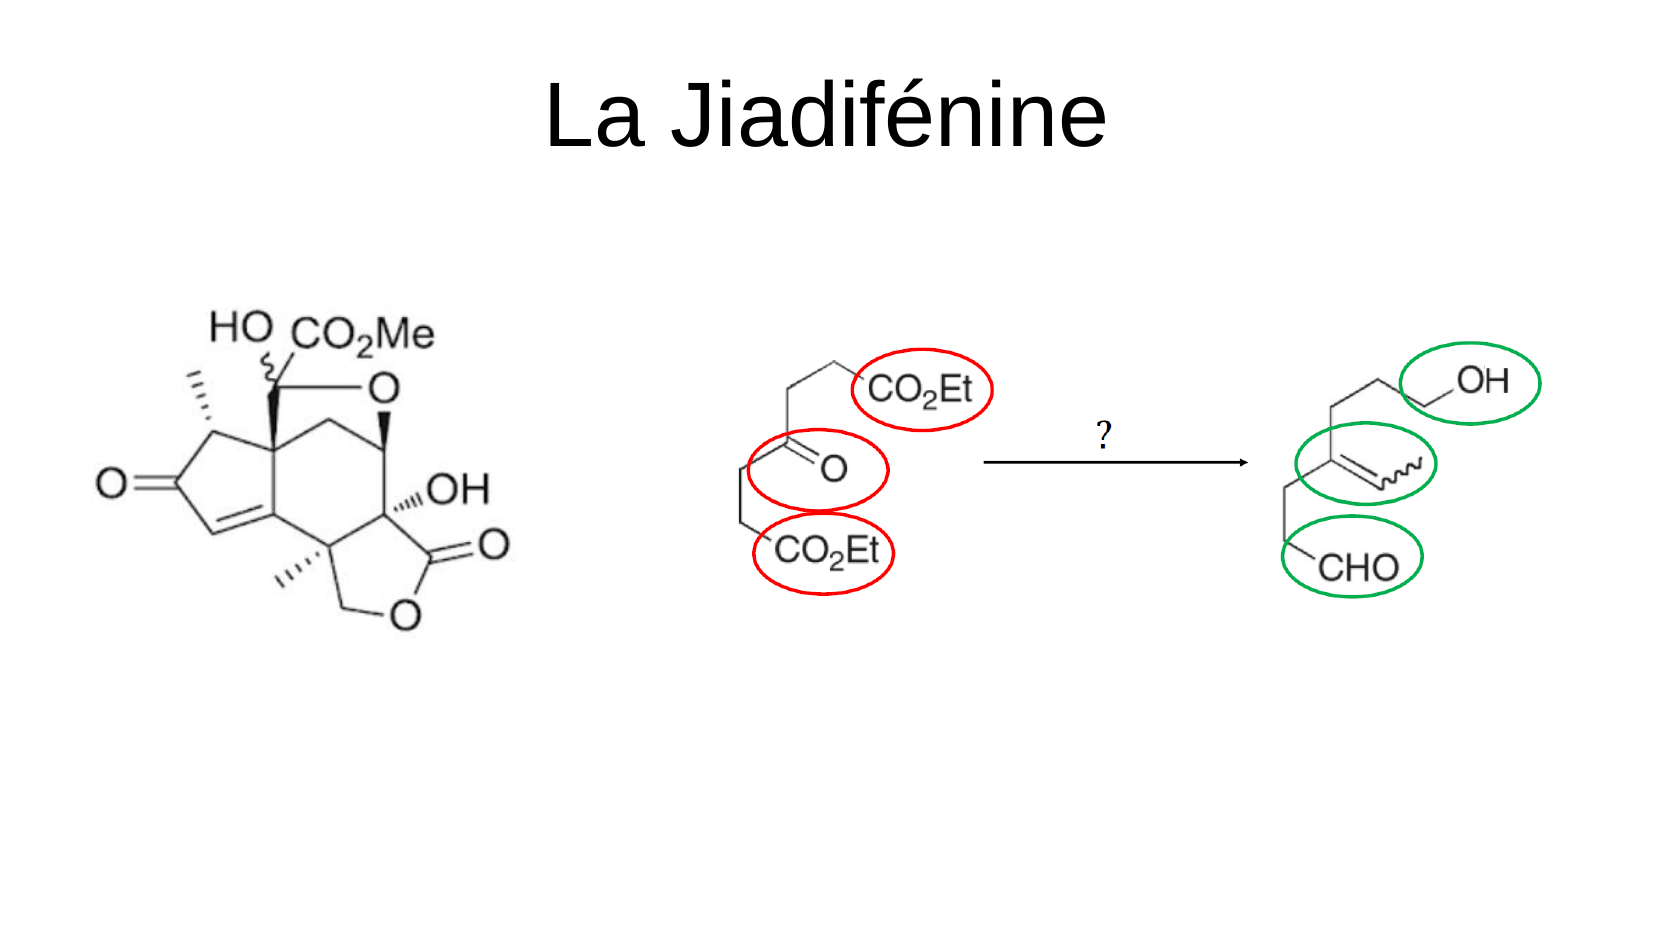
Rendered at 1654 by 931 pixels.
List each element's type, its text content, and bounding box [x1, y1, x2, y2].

picture [696, 271, 1571, 674]
picture [59, 295, 536, 648]
title La Jiadifénine [82, 37, 1571, 193]
